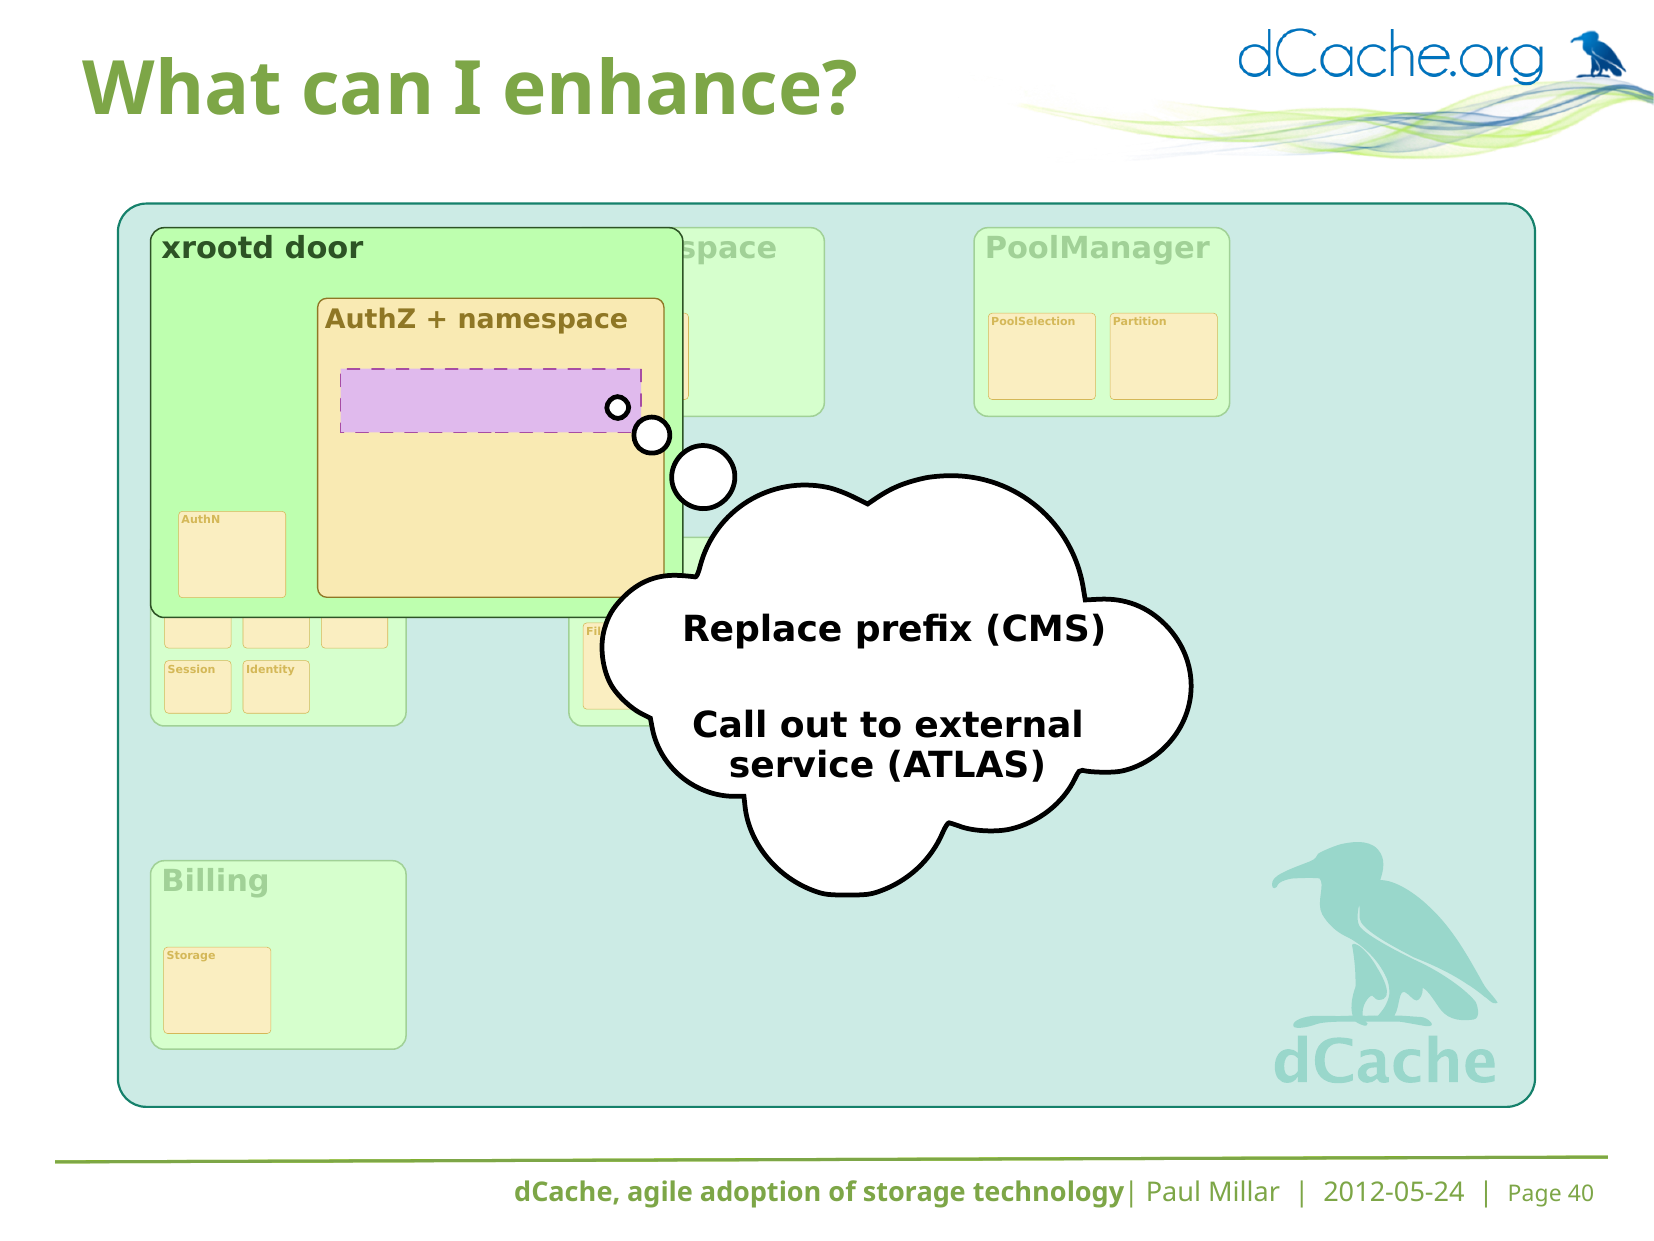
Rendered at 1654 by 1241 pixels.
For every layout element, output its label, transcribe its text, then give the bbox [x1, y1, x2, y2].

picture [956, 16, 1654, 169]
picture [115, 201, 1538, 1110]
title What can I enhance? [82, 37, 1605, 134]
